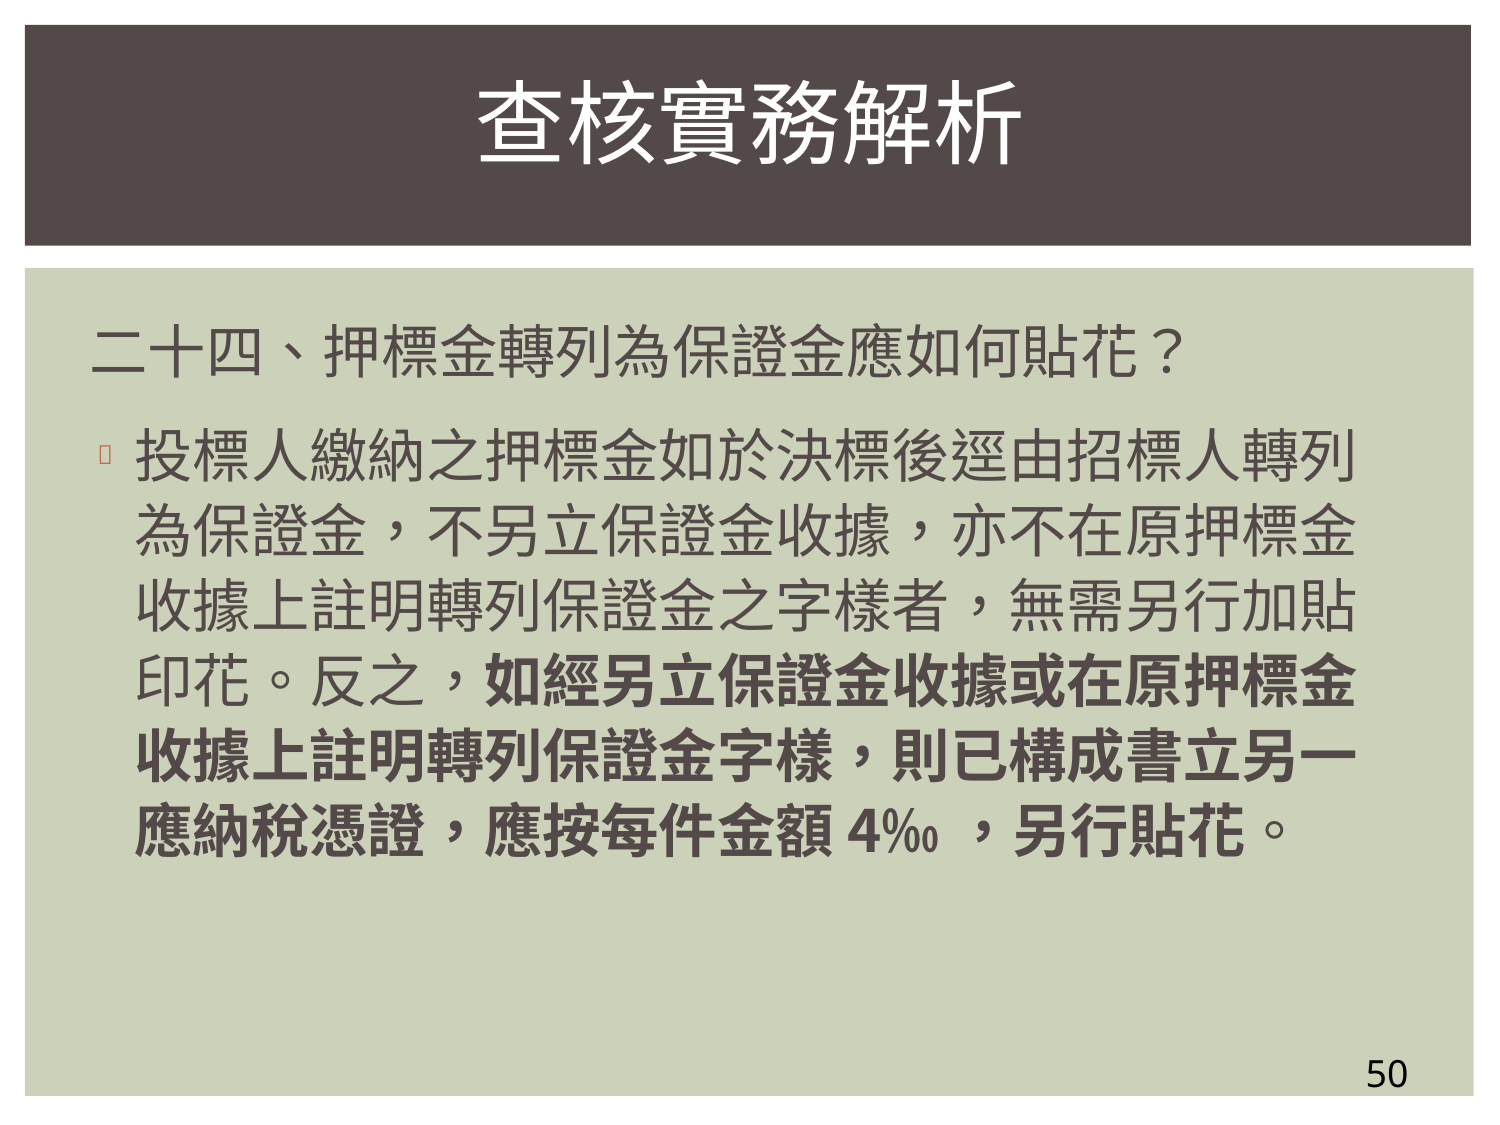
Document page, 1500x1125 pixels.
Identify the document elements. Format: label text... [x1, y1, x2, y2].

slide_number <編號> [1350, 1042, 1447, 1088]
list 二十四、押標金轉列為保證金應如何貼花？ 投標人繳納之押標金如於決標後逕由招標人轉列為保證金，不另立保證金收據，亦不在原押標金收據上註明轉列保證金之字樣者，無需另行加貼印花。反之，如經另立保證金收據或在原押標金收據上註明轉列保證金字樣，則已構成書立另一應納稅憑證，應按每件金額4‰，另行貼花。 [75, 302, 1425, 1121]
title 查核實務解析 [62, 58, 1438, 232]
